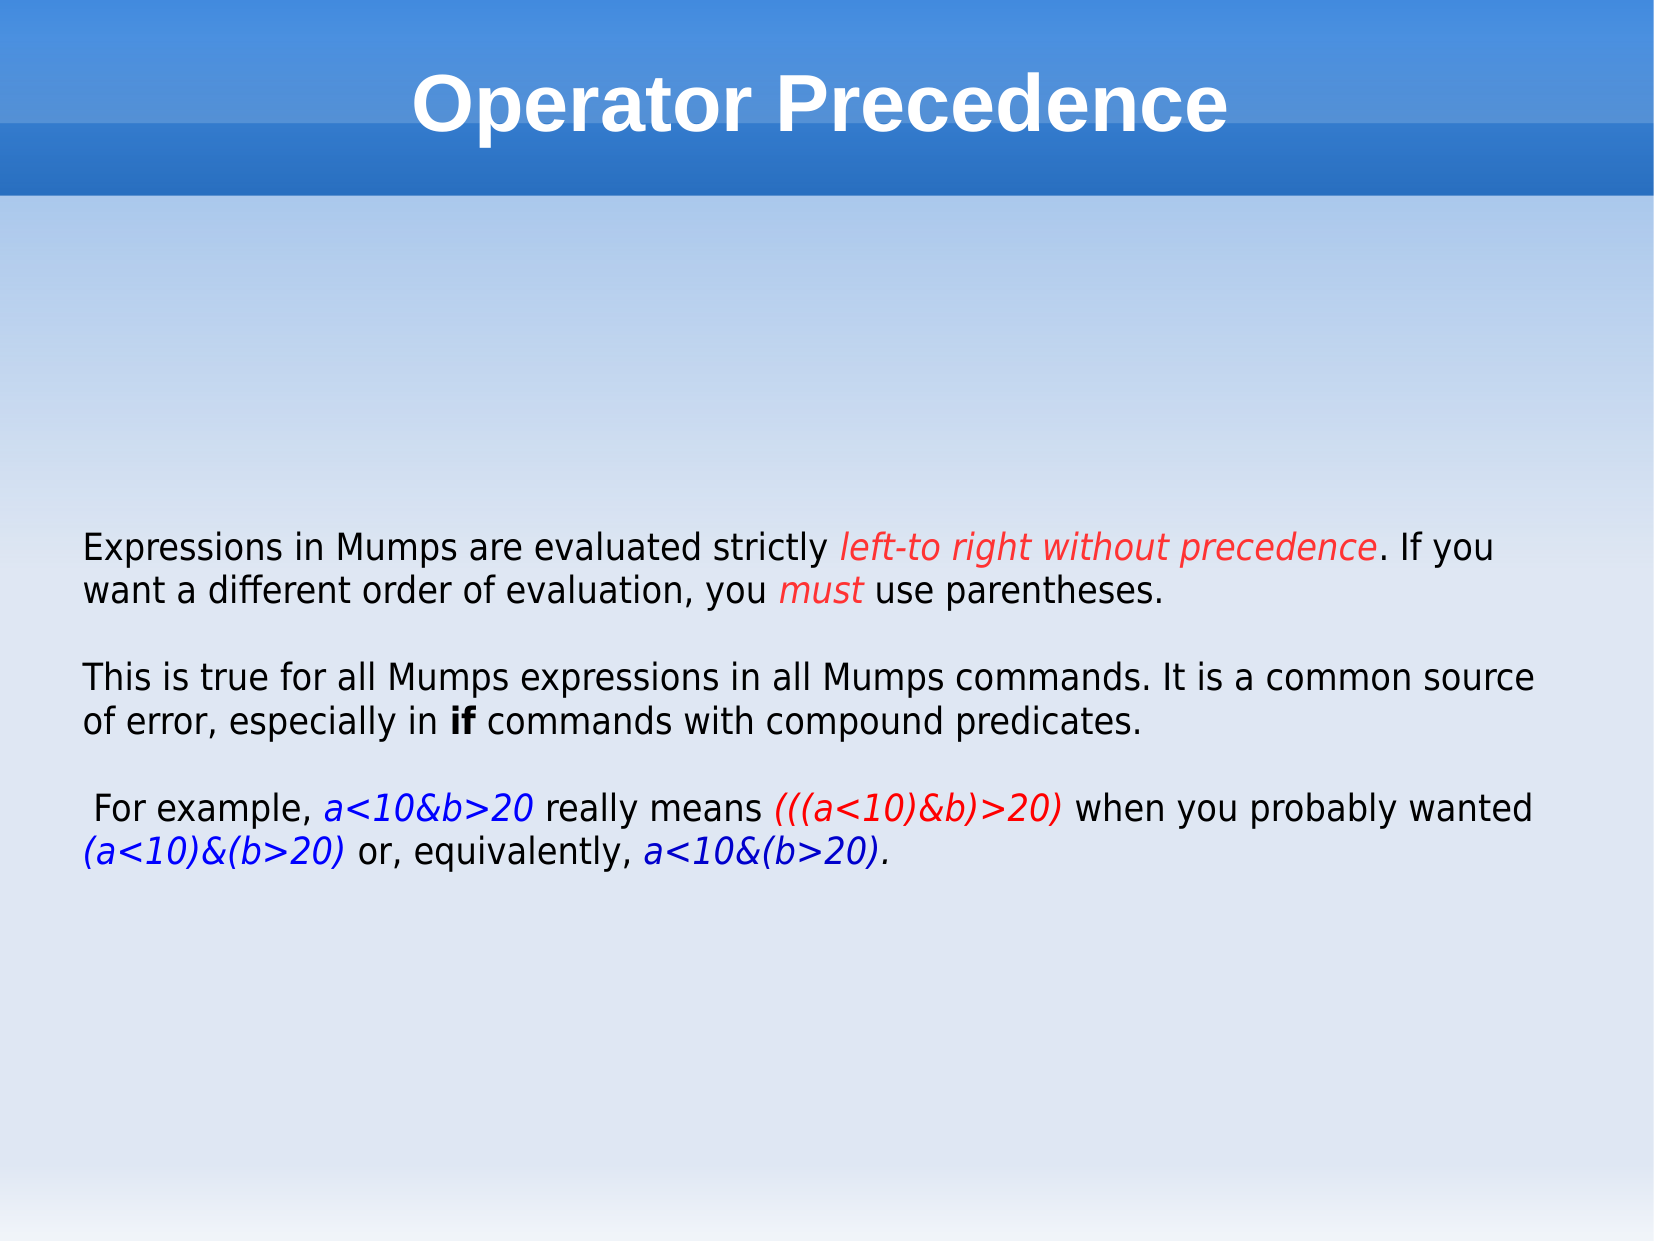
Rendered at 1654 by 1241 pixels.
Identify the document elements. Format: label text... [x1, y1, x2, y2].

subtitle Expressions in Mumps are evaluated strictly left-to right without precedence. If you want a different order of evaluation, you must use parentheses. This is true for all Mumps expressions in all Mumps commands. It is a common source of error, especially in if commands with compound predicates. For example, a<10&b>20 really means (((a<10)&b)>20) when you probably wanted (a<10)&(b>20) or, equivalently, a<10&(b>20). [82, 290, 1571, 1109]
title Operator Precedence [76, 0, 1565, 208]
picture [0, 0, 1654, 1241]
